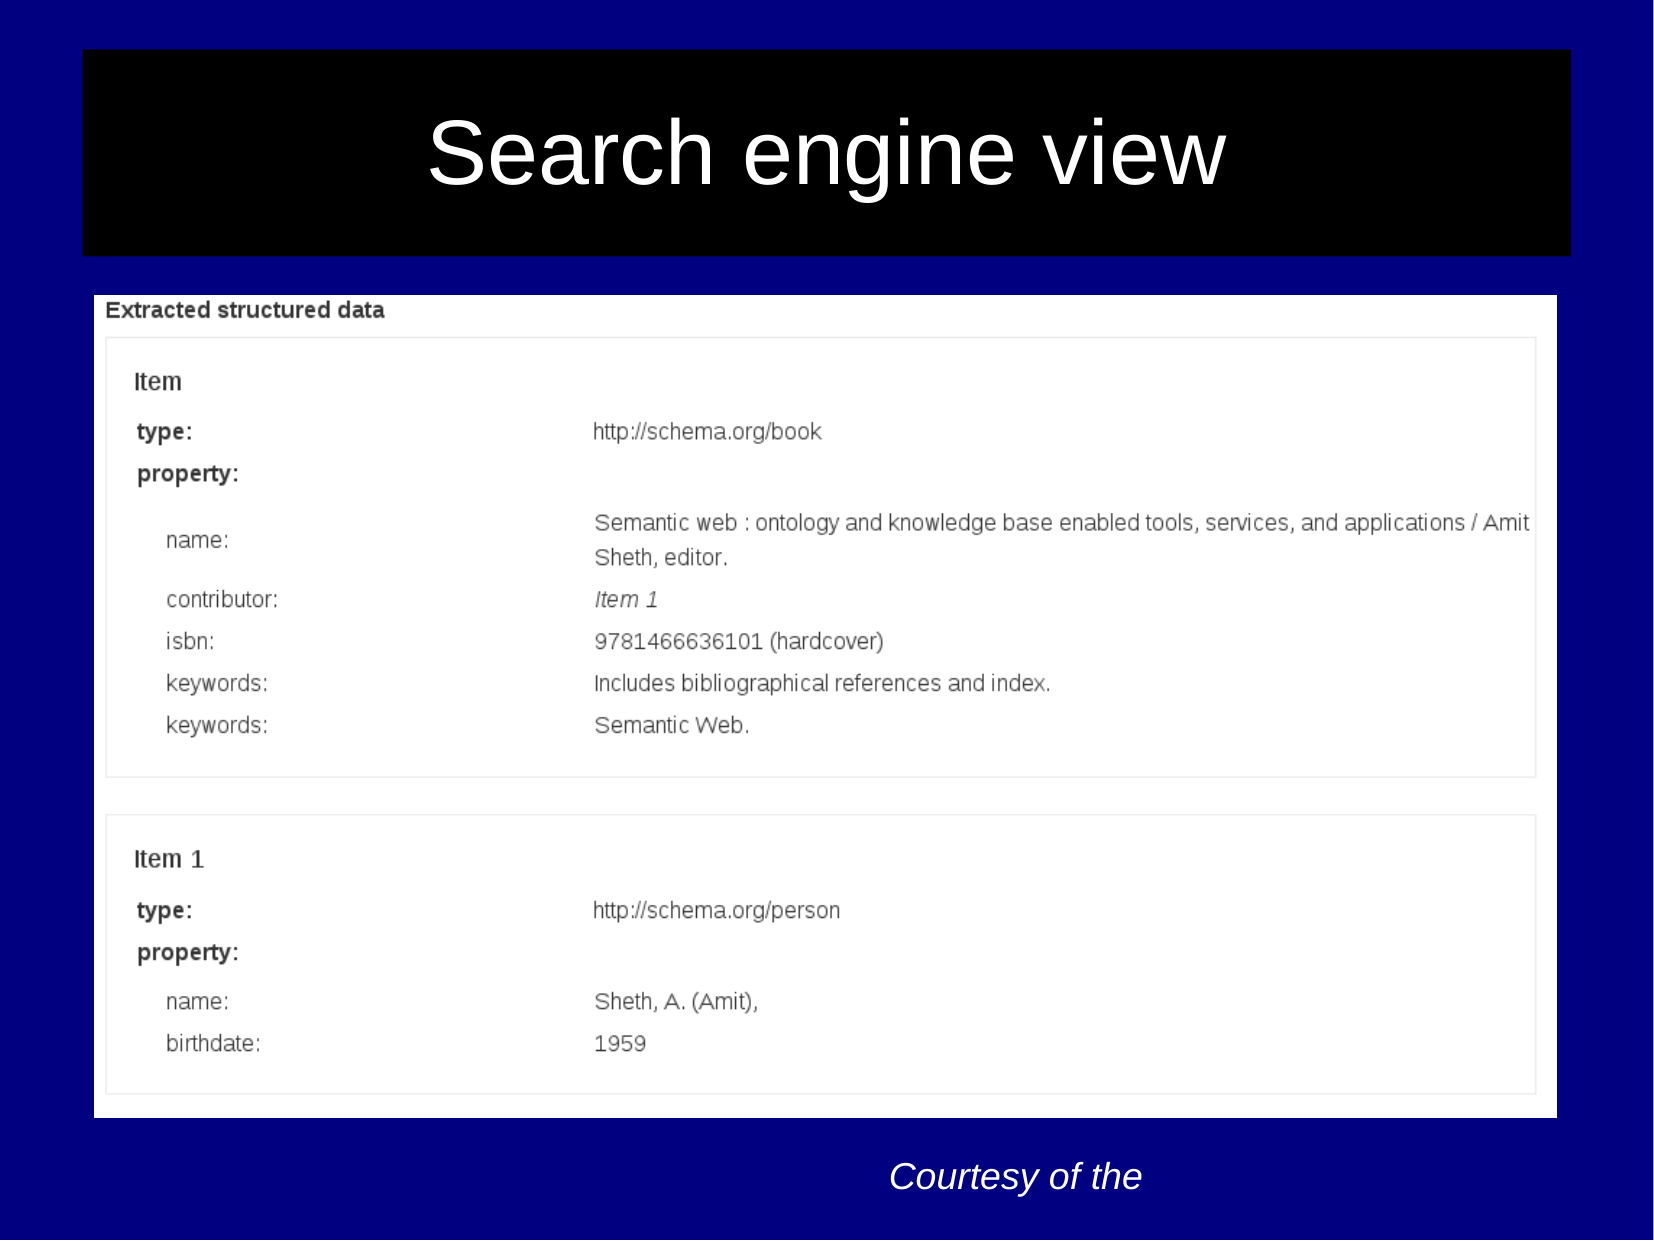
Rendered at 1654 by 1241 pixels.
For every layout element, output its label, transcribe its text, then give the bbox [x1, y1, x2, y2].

text_box Courtesy of the Google Rich Snippets Tool [874, 1145, 1619, 1208]
title Search engine view [82, 49, 1571, 257]
picture [94, 295, 1557, 1118]
